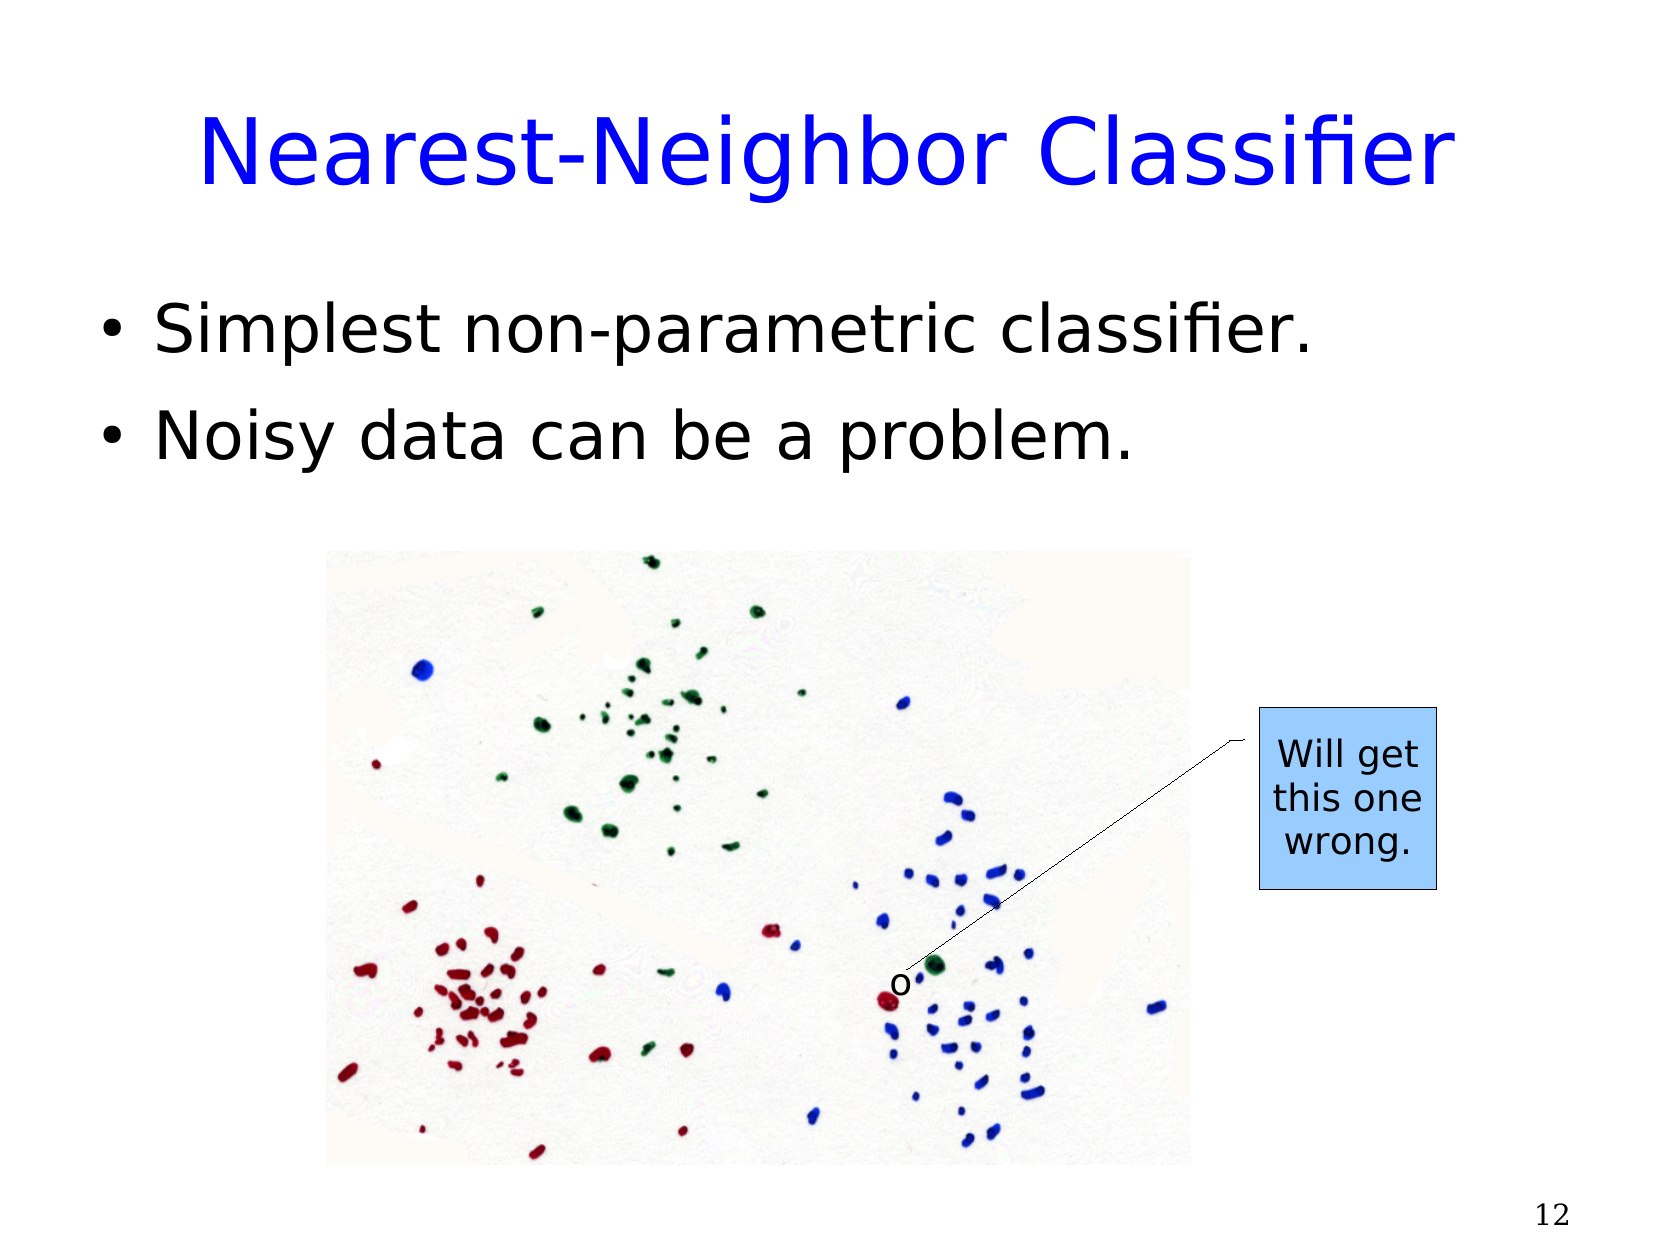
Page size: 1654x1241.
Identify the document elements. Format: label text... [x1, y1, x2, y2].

picture [326, 551, 1191, 1165]
text_box Will get this one wrong. [1259, 707, 1437, 890]
list Simplest non-parametric classifier. Noisy data can be a problem. [82, 290, 1571, 1109]
text_box o [874, 953, 940, 1013]
title Nearest-Neighbor Classifier [82, 49, 1571, 257]
